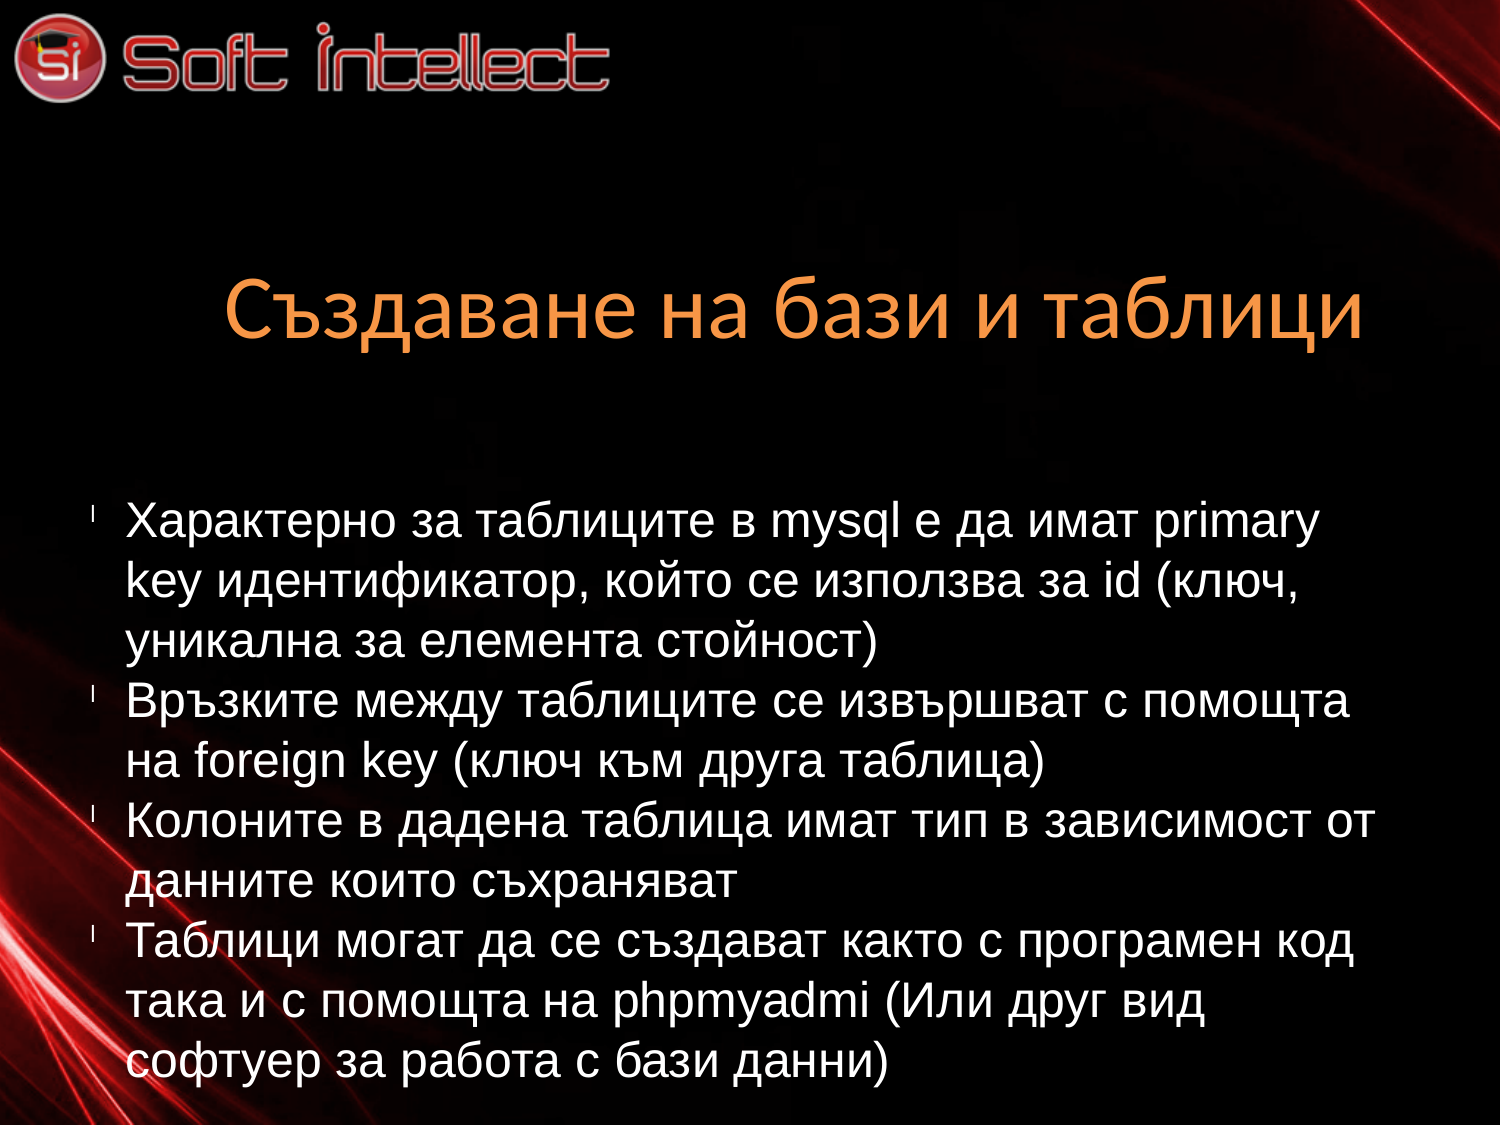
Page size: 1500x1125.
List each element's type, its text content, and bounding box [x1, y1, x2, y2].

picture [0, 0, 1500, 1125]
text_box Характерно за таблиците в mysql е да имат primary key идентификатор, който се използва за id (ключ, уникална за елемента стойност) Връзките между таблиците се извършват с помощта на foreign key (ключ към друга таблица) Колоните в дадена таблица имат тип в зависимост от данните които съхраняват Таблици могат да се създават както с програмен код така и с помощта на phpmyadmi (Или друг вид софтуер за работа с бази данни) [74, 479, 1425, 928]
text_box Създаване на бази и таблици [158, 181, 1434, 422]
